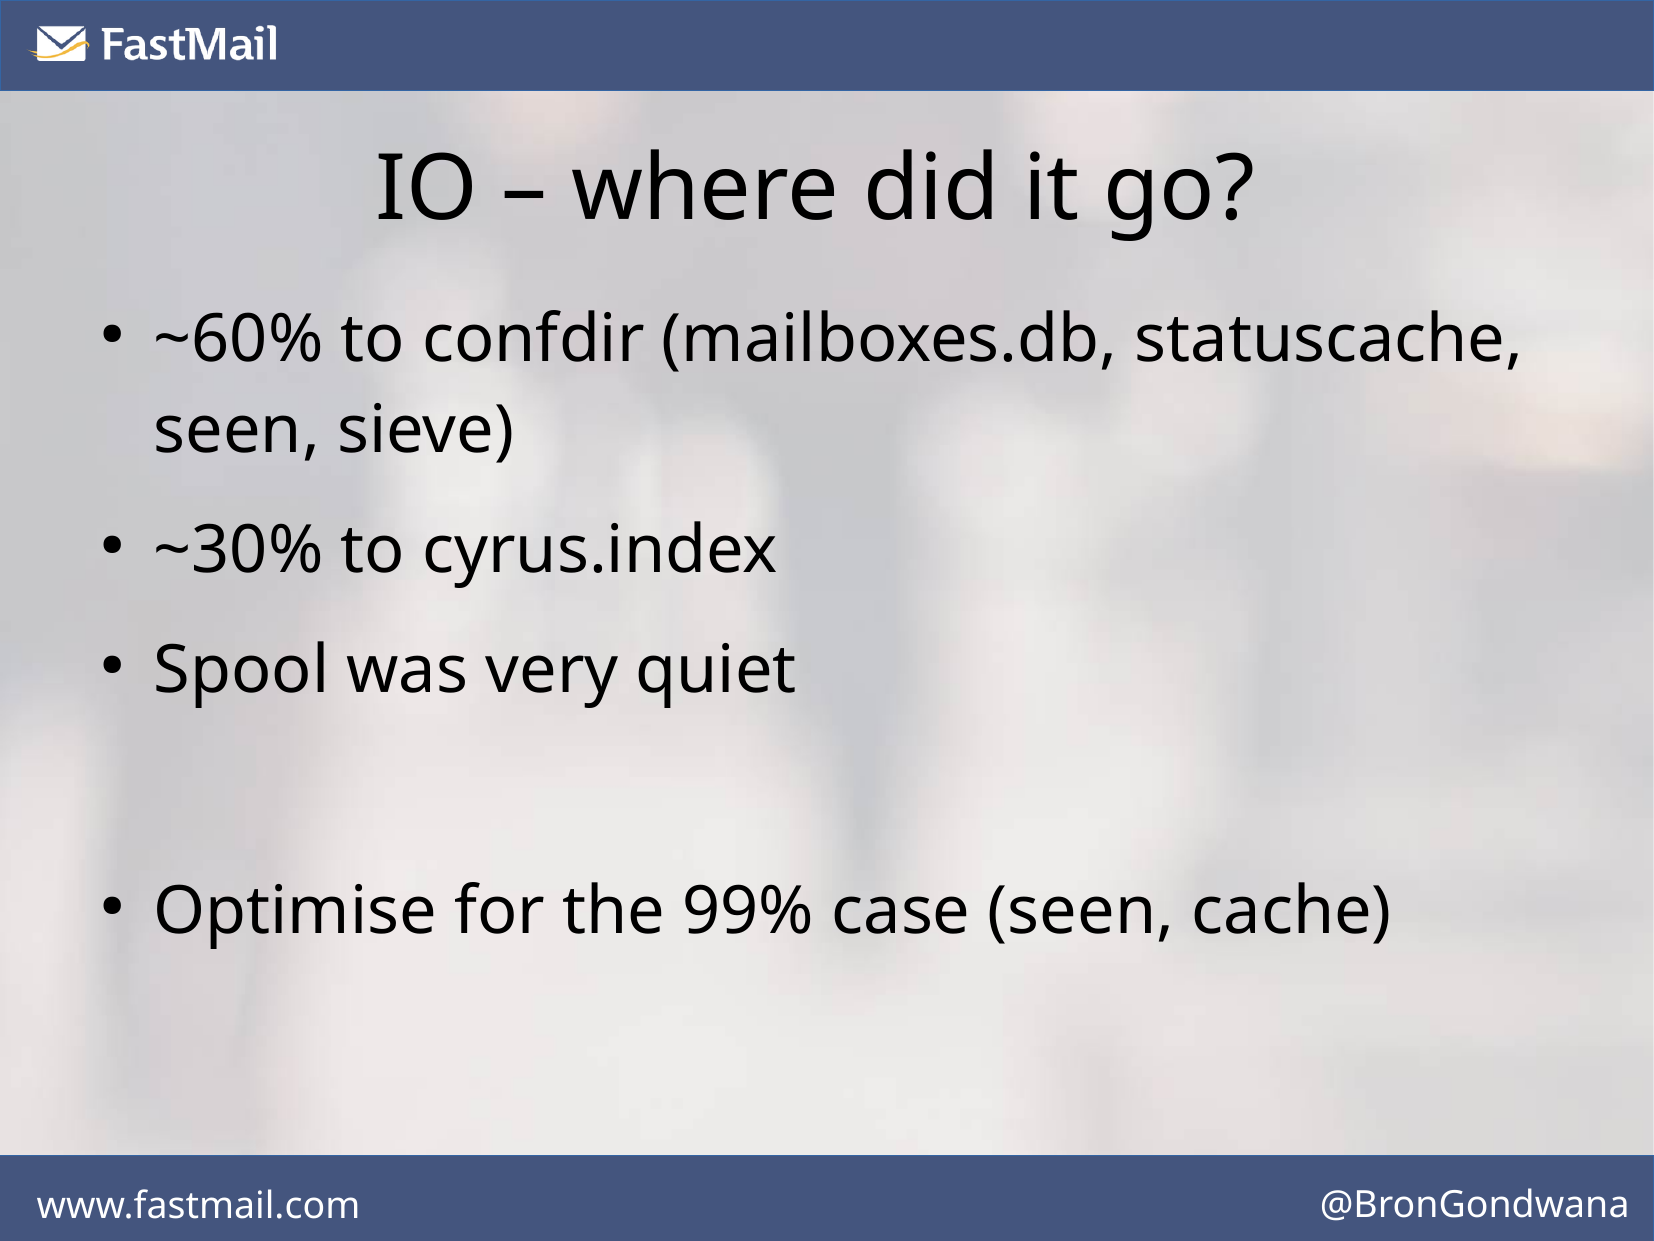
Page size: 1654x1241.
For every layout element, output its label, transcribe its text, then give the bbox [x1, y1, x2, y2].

list ~60% to confdir (mailboxes.db, statuscache, seen, sieve) ~30% to cyrus.index Spool was very quiet Optimise for the 99% case (seen, cache) [82, 290, 1571, 1010]
title IO – where did it go? [71, 101, 1561, 267]
picture [26, 8, 302, 78]
picture [0, 91, 1654, 1155]
